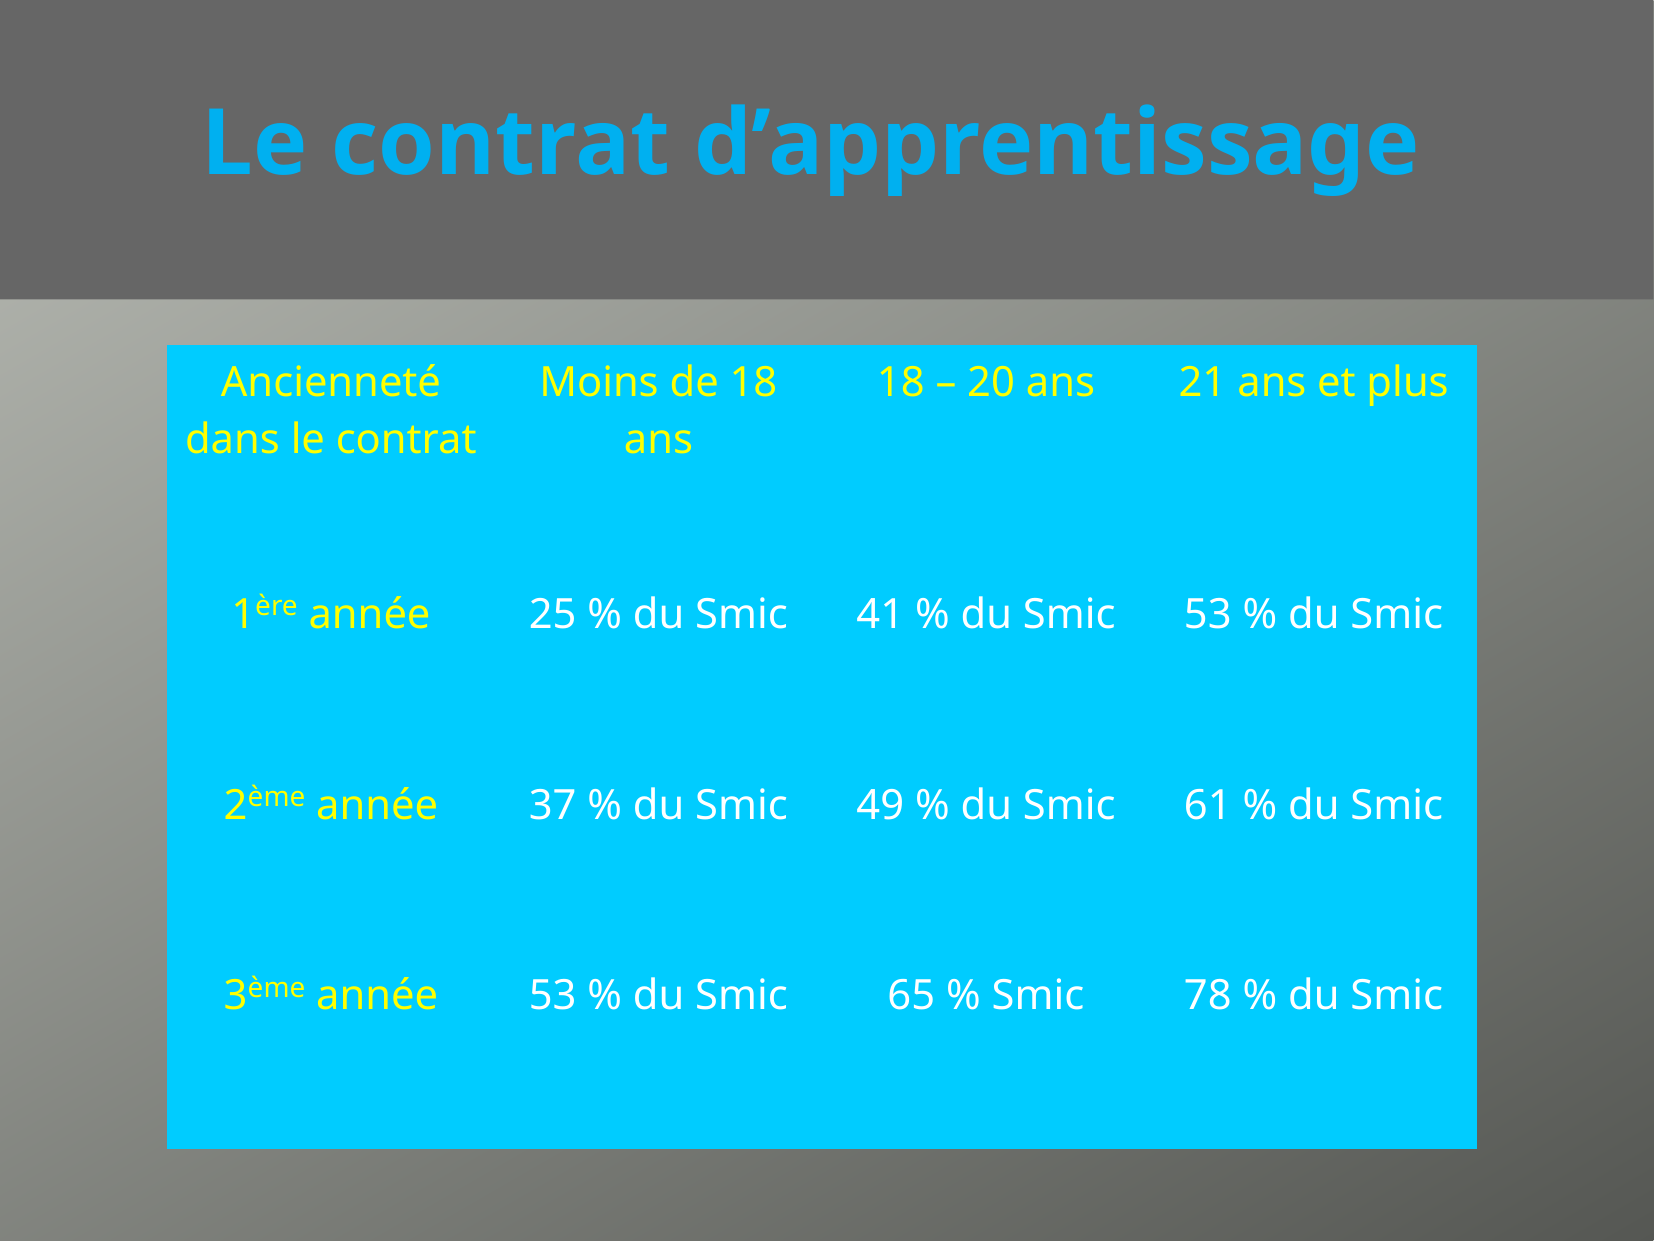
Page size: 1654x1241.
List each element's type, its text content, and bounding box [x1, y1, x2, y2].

table_cell 53 % du Smic [495, 958, 822, 1149]
table_cell 78 % du Smic [1150, 958, 1477, 1149]
table_cell 41 % du Smic [822, 576, 1150, 767]
table_header Moins de 18 ans [495, 345, 822, 576]
text_box [0, 0, 1654, 300]
table_cell 61 % du Smic [1150, 767, 1477, 958]
table_cell 65 % Smic [822, 958, 1150, 1149]
table_cell 3ème année [167, 958, 495, 1149]
table_header 21 ans et plus [1150, 345, 1477, 576]
table_cell 25 % du Smic [495, 576, 822, 767]
table_header 18 – 20 ans [822, 345, 1150, 576]
table_cell 53 % du Smic [1150, 576, 1477, 767]
text_box Le contrat d’apprentissage [117, 69, 1506, 227]
table_cell 1ère année [167, 576, 495, 767]
table_cell 2ème année [167, 767, 495, 958]
table_cell 37 % du Smic [495, 767, 822, 958]
table_header Ancienneté dans le contrat [167, 345, 495, 576]
table_cell 49 % du Smic [822, 767, 1150, 958]
